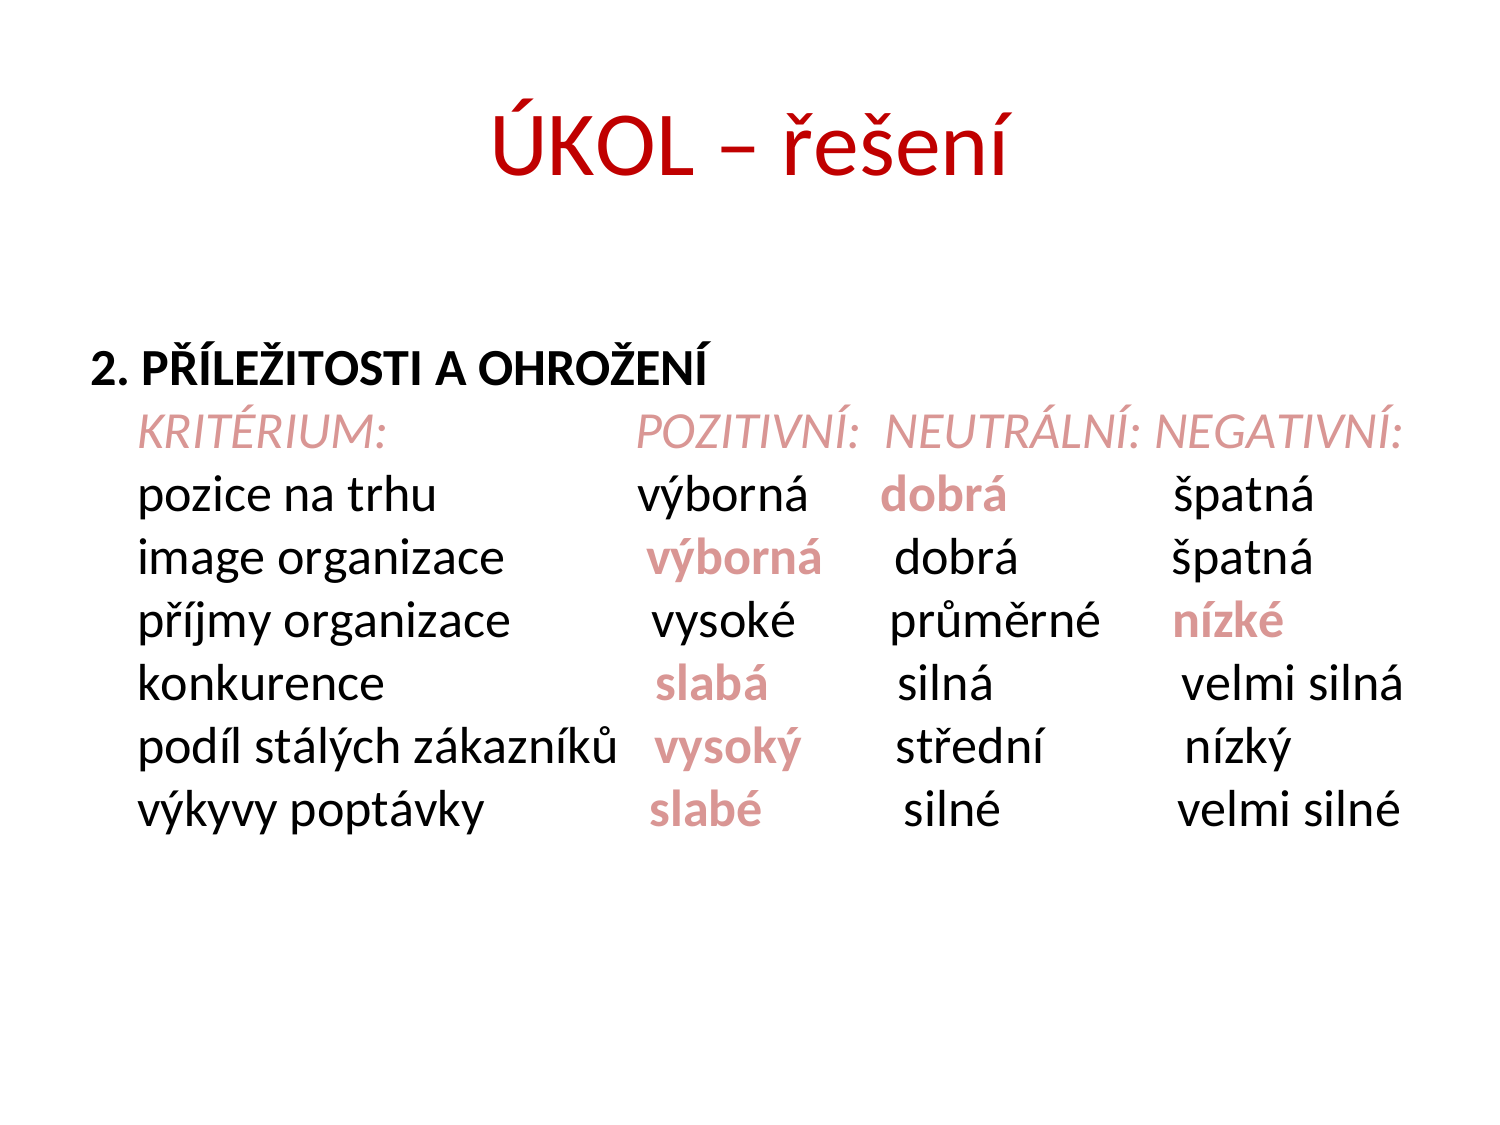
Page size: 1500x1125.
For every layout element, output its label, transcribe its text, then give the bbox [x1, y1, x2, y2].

list 2. PŘÍLEŽITOSTI A OHROŽENÍ KRITÉRIUM: POZITIVNÍ: NEUTRÁLNÍ: NEGATIVNÍ: pozice na trhu výborná dobrá špatná image organizace výborná dobrá špatná příjmy organizace vysoké průměrné nízké konkurence slabá silná velmi silná podíl stálých zákazníků vysoký střední nízký výkyvy poptávky slabé silné velmi silné [75, 262, 1426, 1006]
title ÚKOL – řešení [75, 45, 1426, 233]
